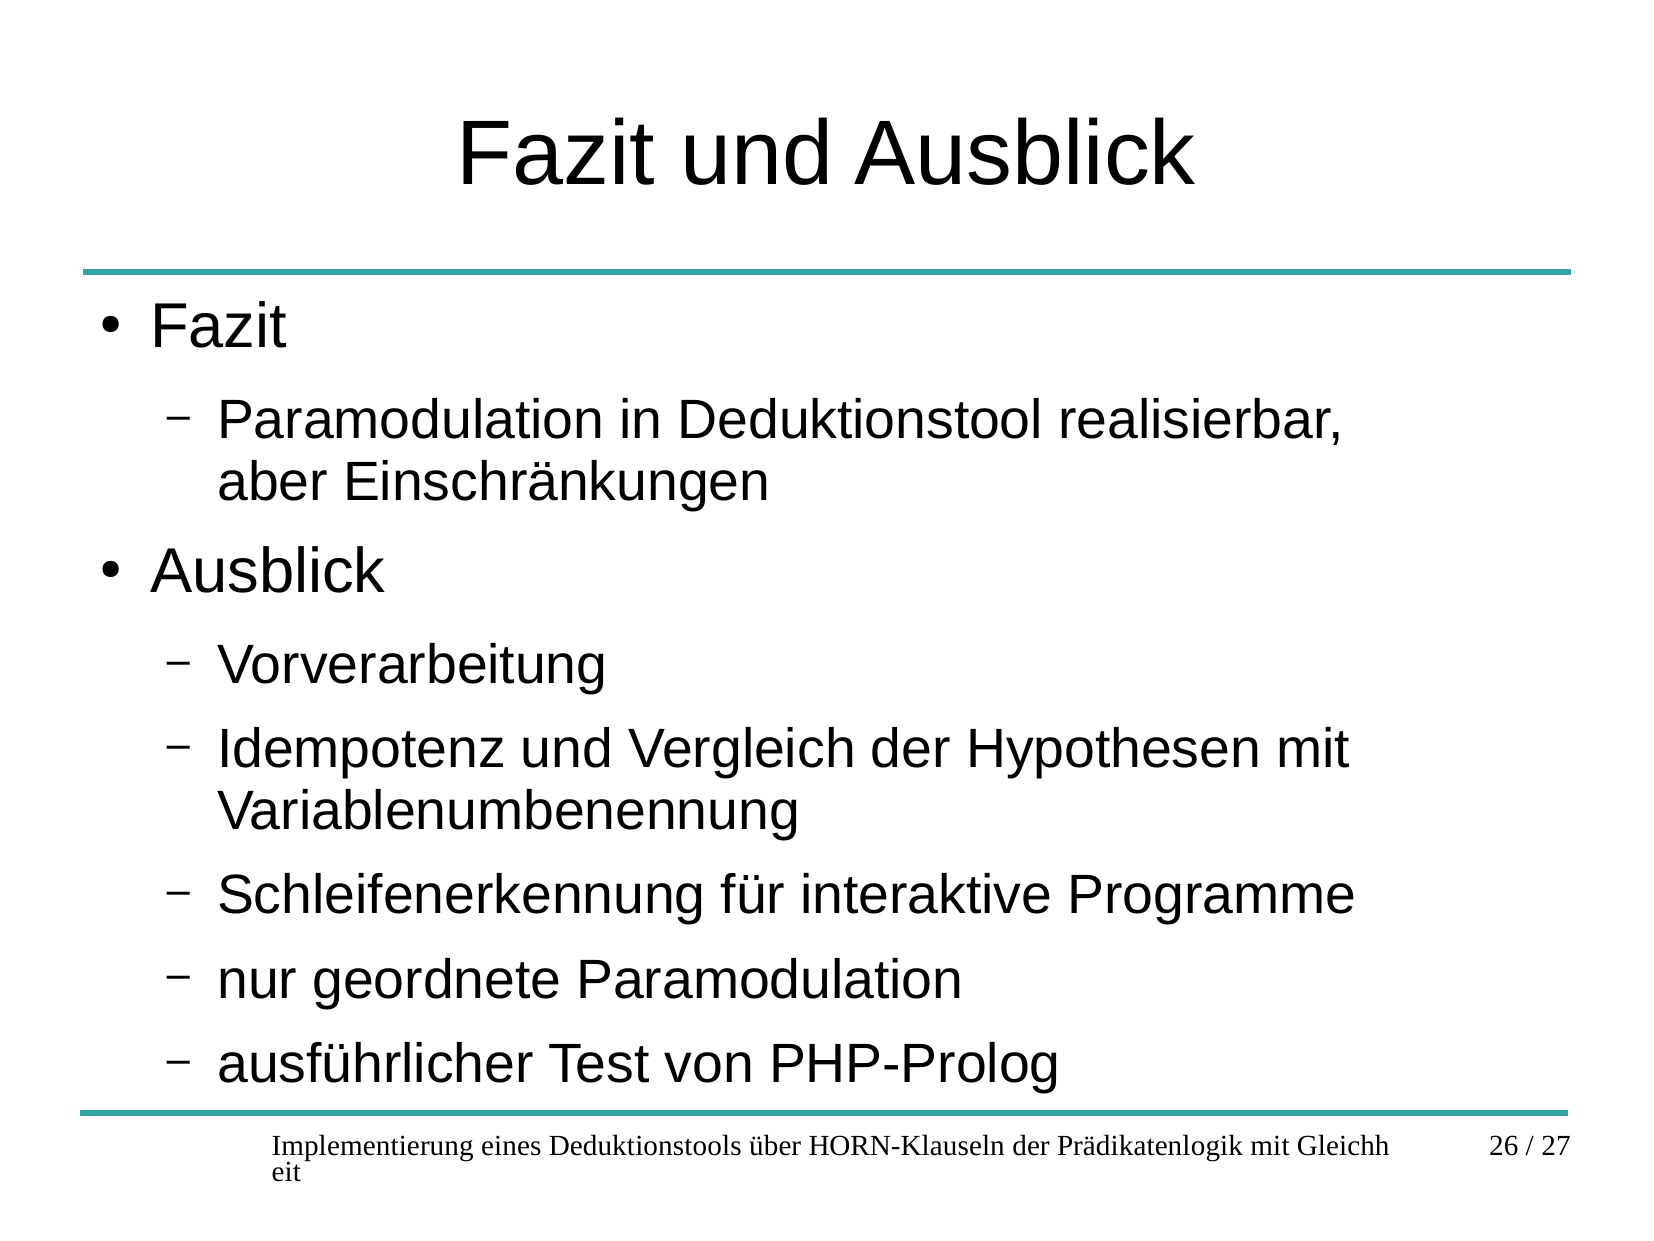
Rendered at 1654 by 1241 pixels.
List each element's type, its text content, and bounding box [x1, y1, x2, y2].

list Fazit Paramodulation in Deduktionstool realisierbar, aber Einschränkungen Ausblick Vorverarbeitung Idempotenz und Vergleich der Hypothesen mit Variablenumbenennung Schleifenerkennung für interaktive Programme nur geordnete Paramodulation ausführlicher Test von PHP-Prolog [82, 290, 1538, 1099]
title Fazit und Ausblick [82, 49, 1571, 257]
